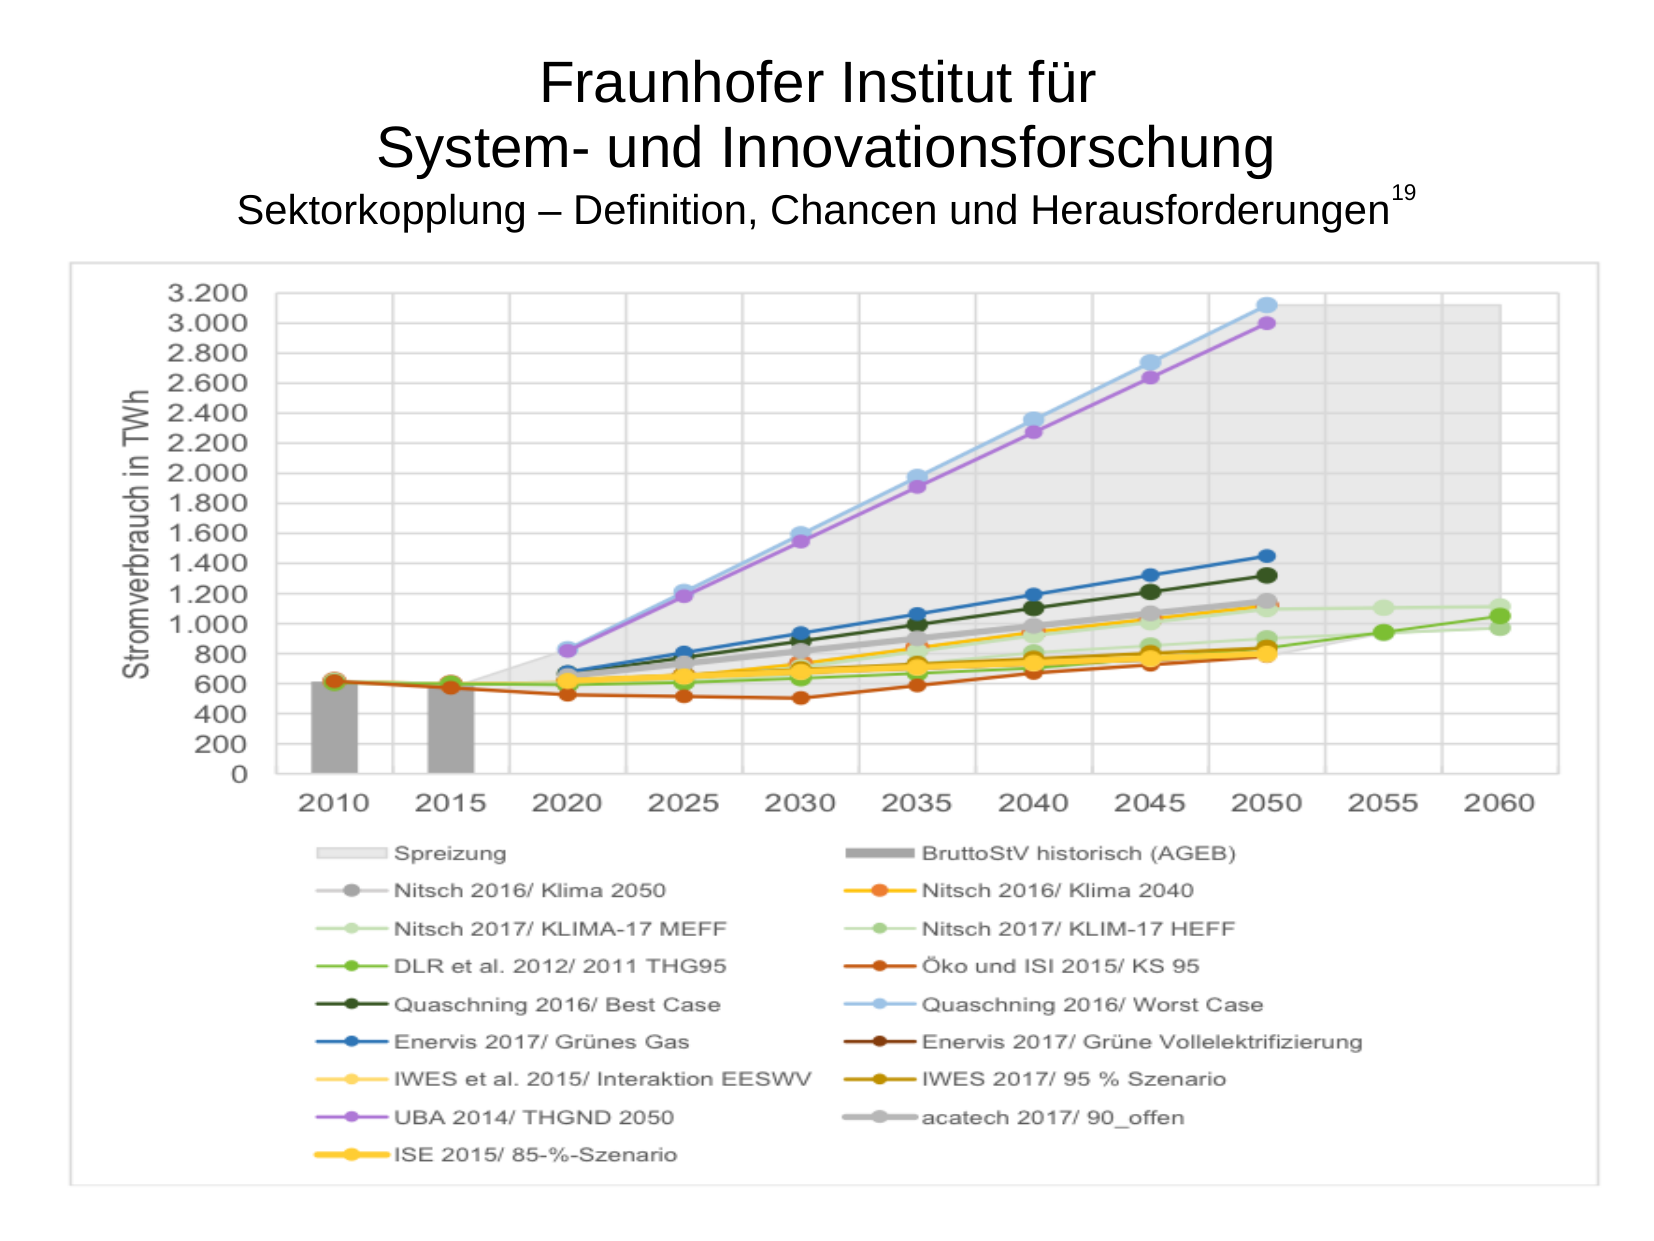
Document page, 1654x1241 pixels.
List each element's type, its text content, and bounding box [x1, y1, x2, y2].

title Fraunhofer Institut für System- und Innovationsforschung Sektorkopplung – Definition, Chancen und Herausforderungen19 [82, 49, 1571, 256]
picture [59, 256, 1607, 1193]
